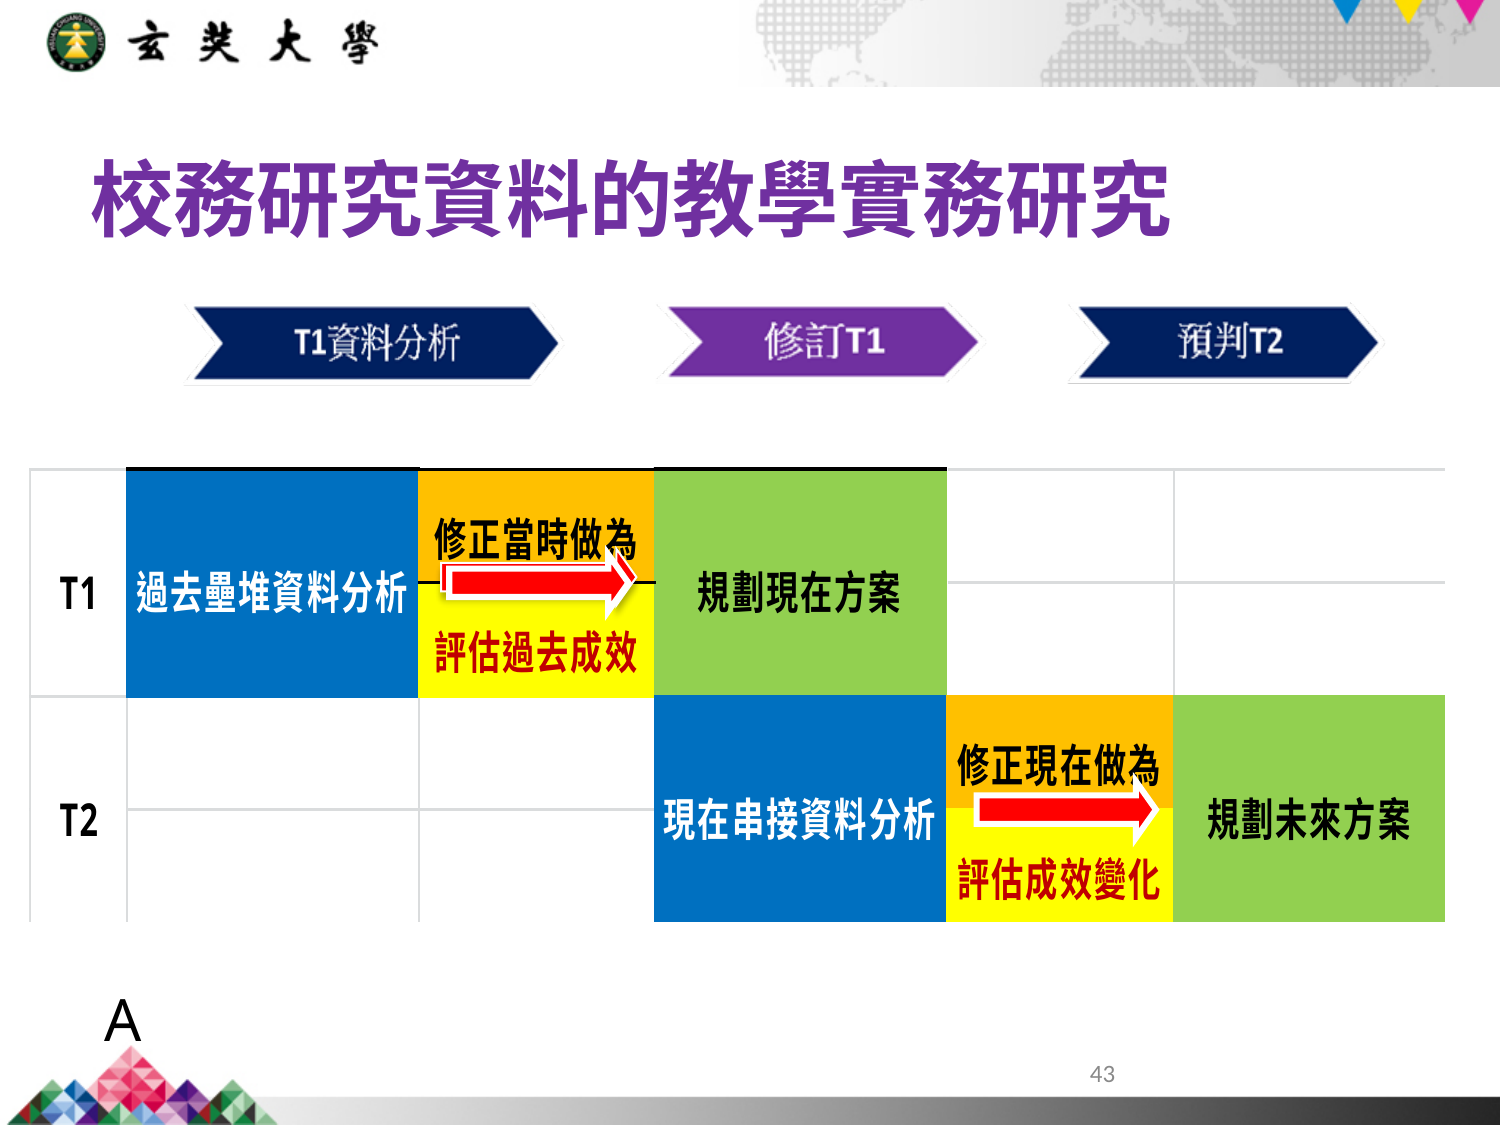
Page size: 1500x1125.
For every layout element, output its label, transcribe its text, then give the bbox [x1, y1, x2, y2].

picture [183, 303, 565, 394]
text_box 校務研究資料的教學實務研究 [75, 115, 1426, 280]
text_box A [75, 975, 1426, 1071]
text_box 43 [1074, 1042, 1426, 1103]
picture [655, 303, 987, 394]
picture [1067, 303, 1386, 394]
chart [29, 467, 1447, 925]
